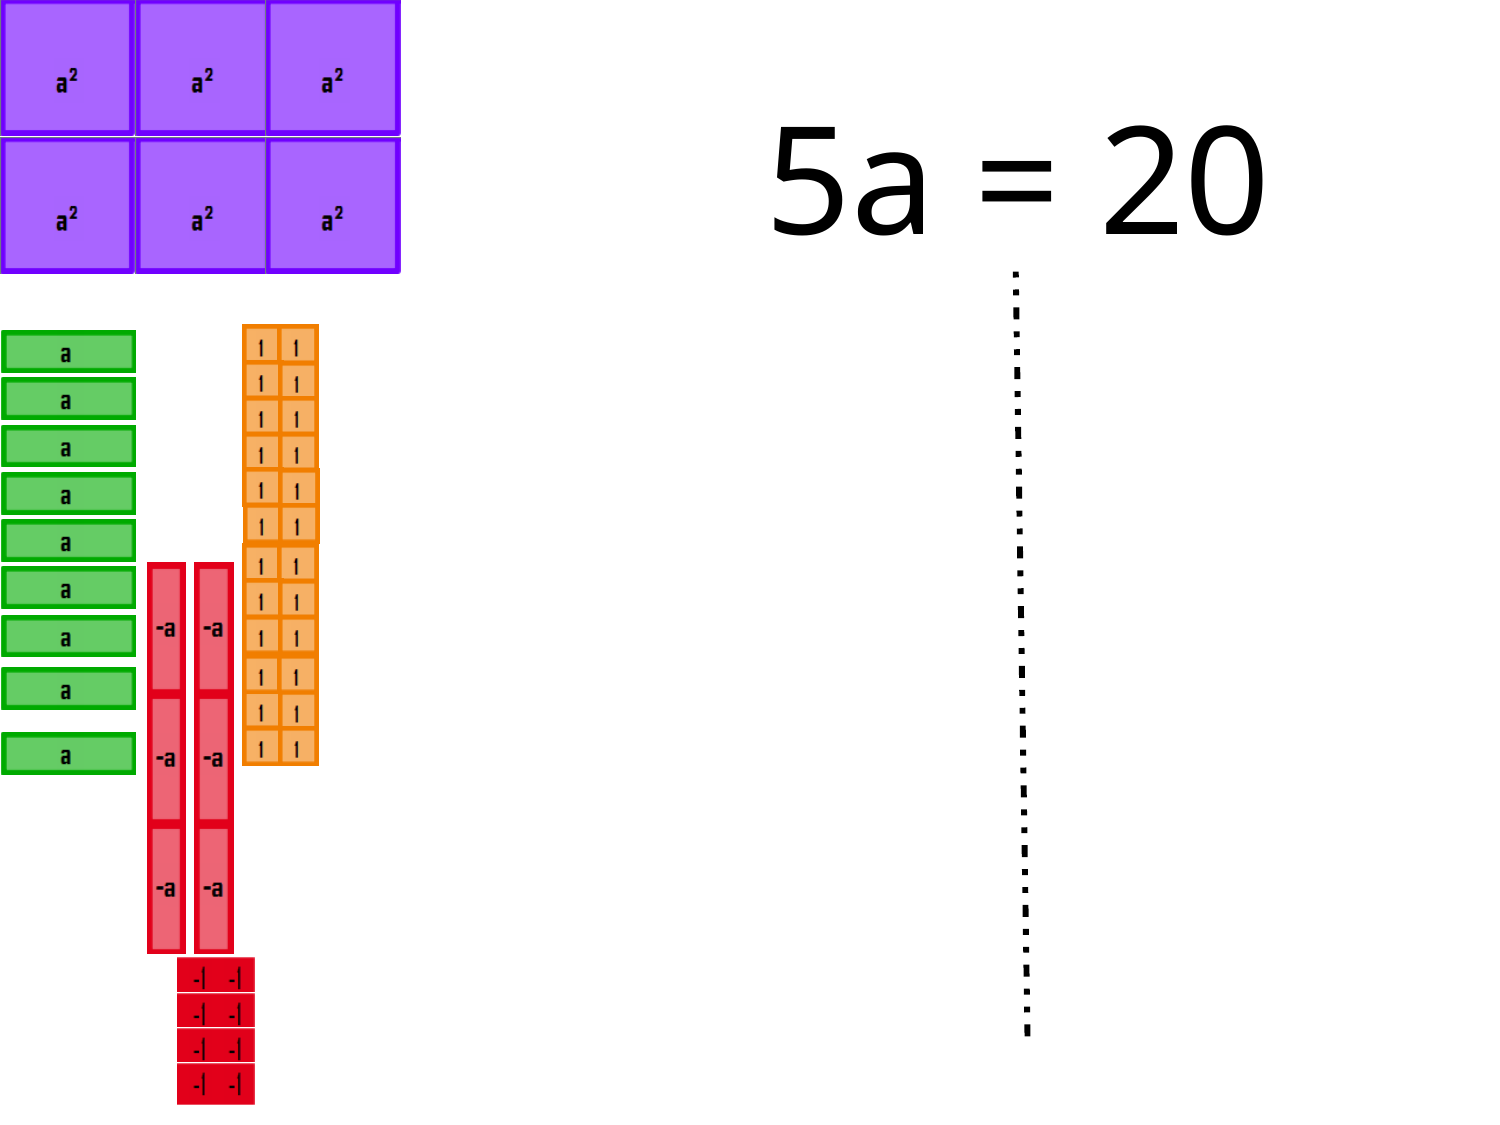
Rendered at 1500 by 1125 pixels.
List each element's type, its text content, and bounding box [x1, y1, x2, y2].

picture [0, 425, 136, 468]
picture [147, 562, 186, 954]
picture [0, 472, 136, 515]
picture [194, 562, 234, 954]
picture [0, 330, 136, 373]
picture [0, 615, 136, 657]
picture [0, 0, 401, 136]
picture [0, 137, 401, 274]
picture [242, 324, 320, 766]
picture [177, 956, 255, 1106]
picture [0, 566, 136, 609]
text_box 5a = 20 [750, 76, 1286, 272]
picture [0, 519, 136, 562]
picture [0, 732, 136, 775]
picture [0, 667, 136, 710]
picture [0, 377, 136, 420]
